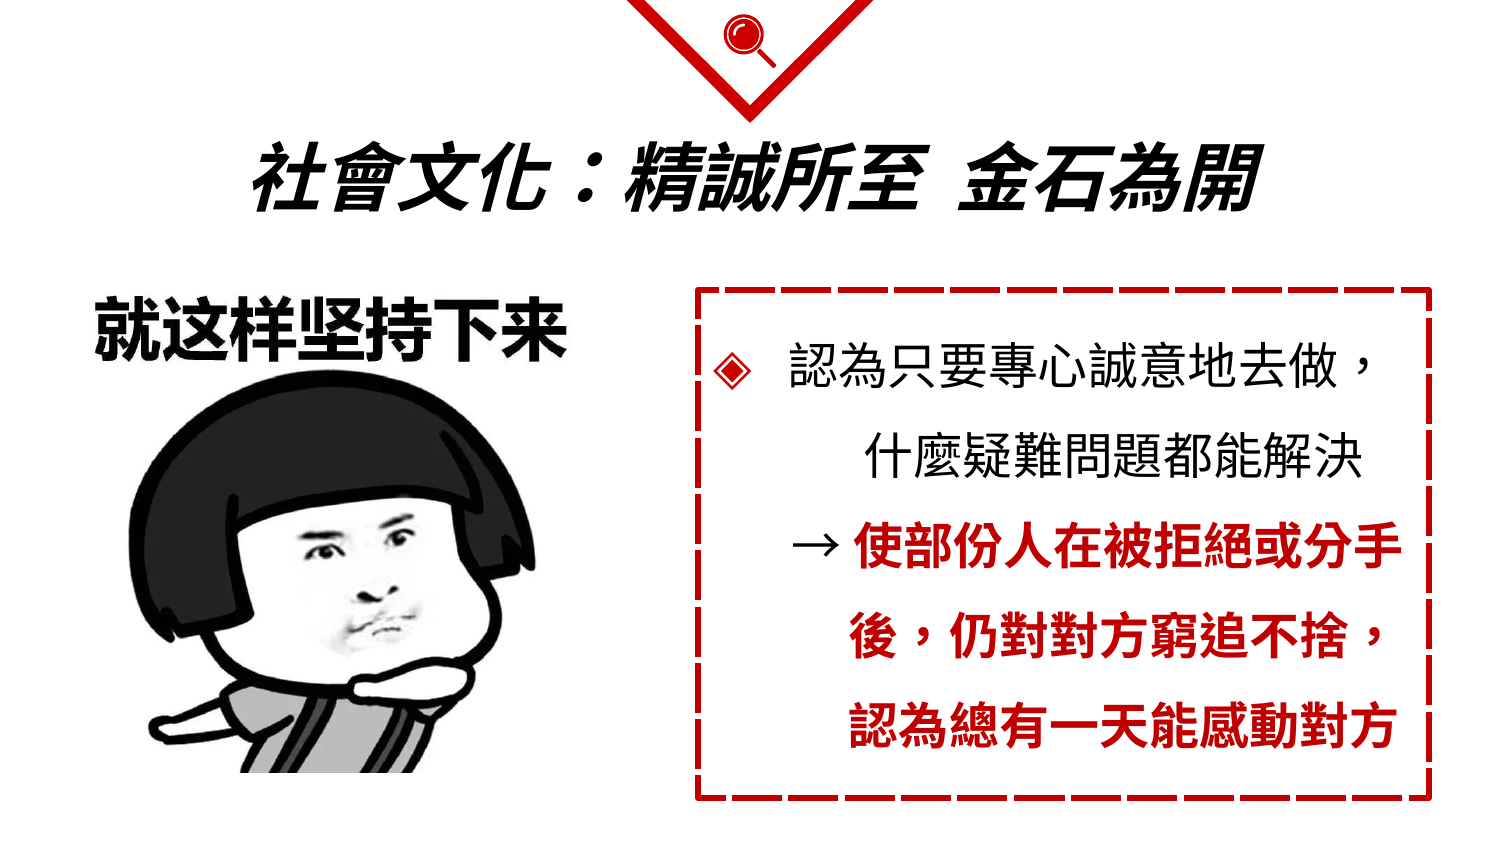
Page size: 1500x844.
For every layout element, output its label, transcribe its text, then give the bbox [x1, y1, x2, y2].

picture [89, 289, 572, 773]
text_box [723, 14, 777, 68]
list 認為只要專心誠意地去做，什麼疑難問題都能解決 →使部份人在被拒絕或分手 後，仍對對方窮追不捨， 認為總有一天能感動對方 [698, 289, 1429, 798]
title 社會文化：精誠所至 金石為開 [169, 115, 1331, 205]
